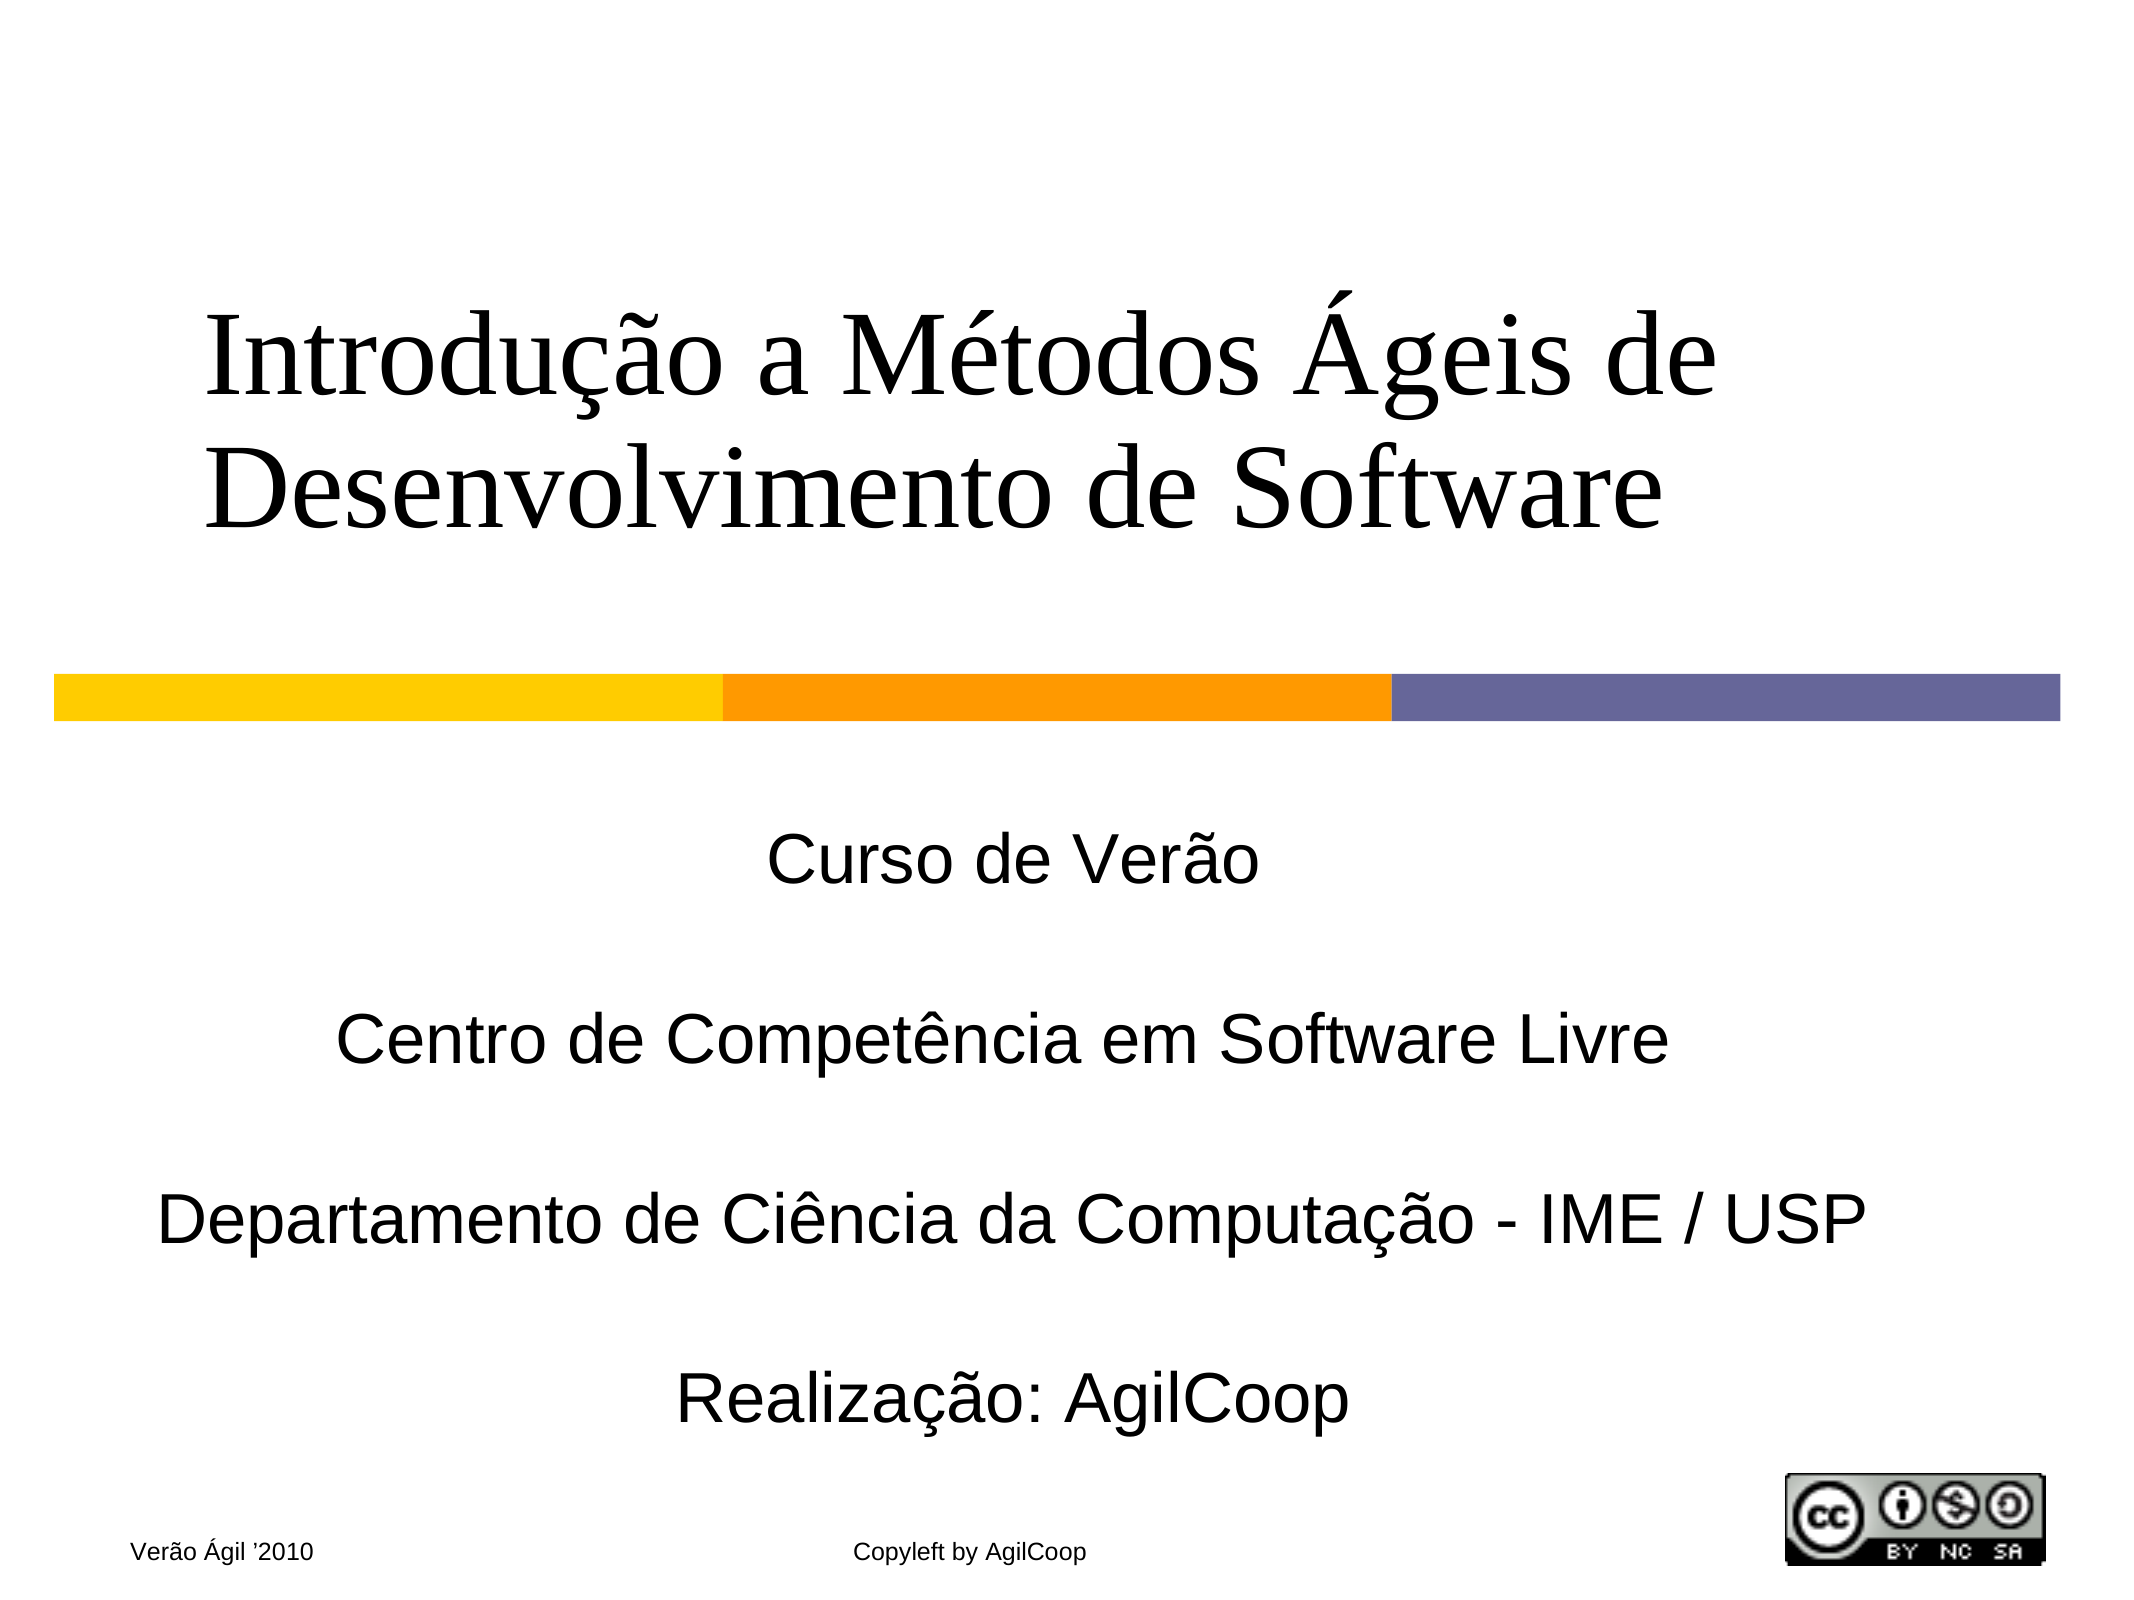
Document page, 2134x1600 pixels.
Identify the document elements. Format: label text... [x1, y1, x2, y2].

text_box [54, 673, 2061, 722]
text_box Verão Ágil ’2010 [120, 1535, 438, 1582]
picture [1785, 1473, 2046, 1566]
title Introdução a Métodos Ágeis de Desenvolvimento de Software [193, 224, 1971, 563]
list Curso de Verão Centro de Competência em Software Livre Departamento de Ciência da Computação - IME / USP Realização: AgilCoop [35, 818, 1992, 1454]
text_box Copyleft by AgilCoop [843, 1535, 1288, 1582]
